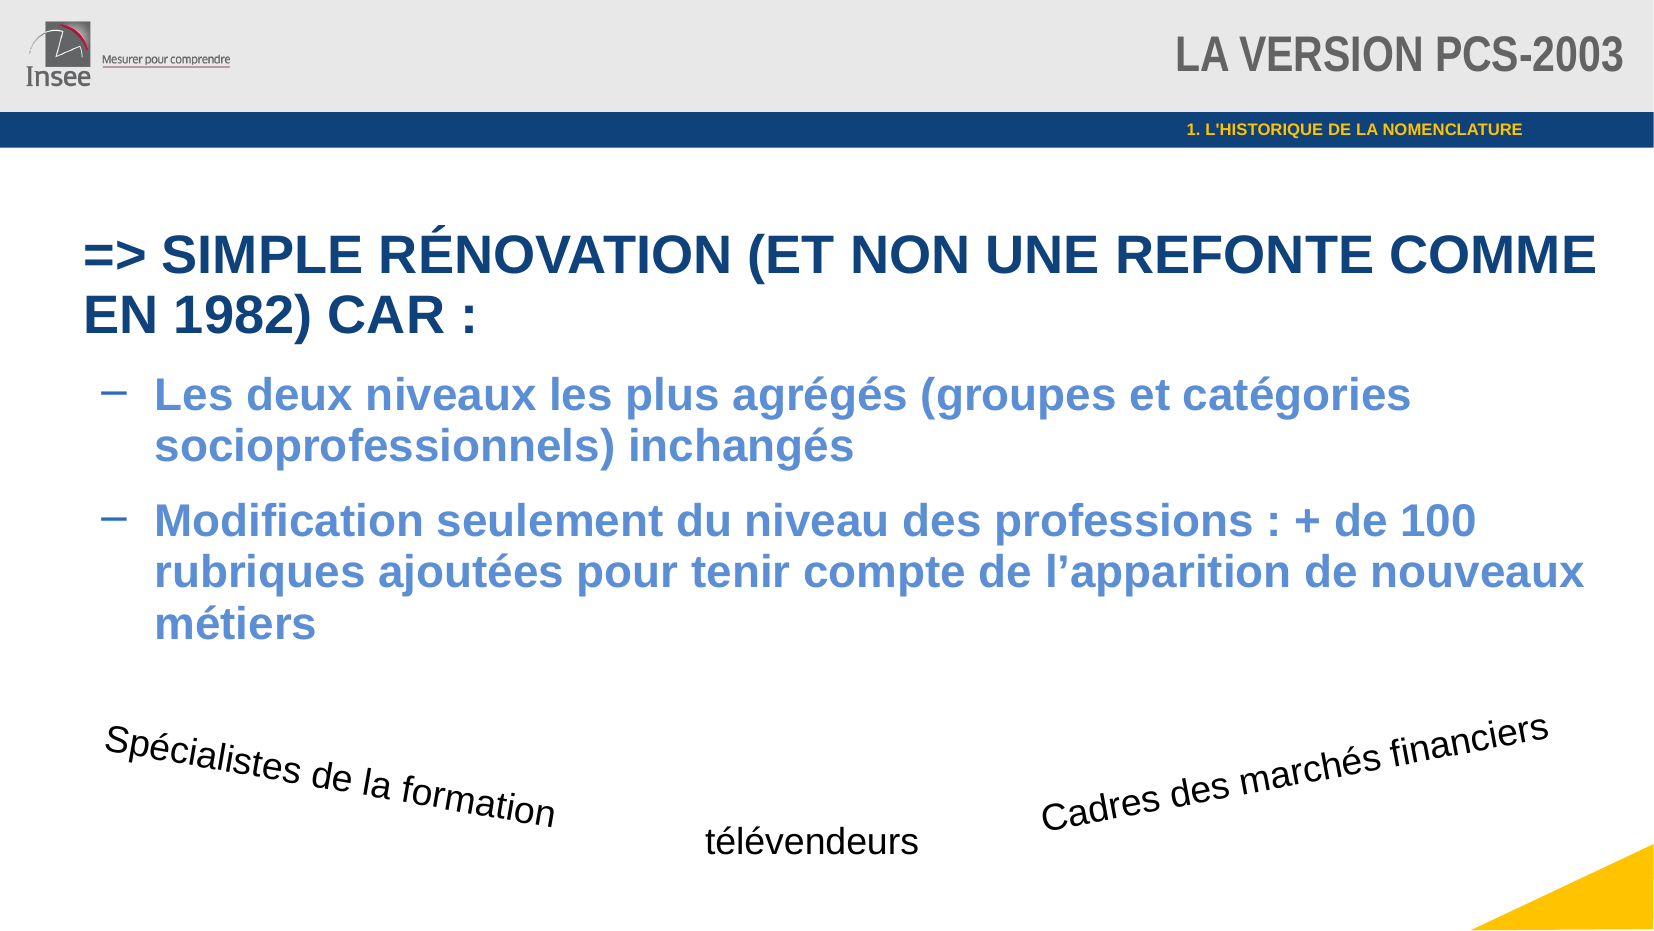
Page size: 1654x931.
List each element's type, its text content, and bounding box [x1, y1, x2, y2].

picture [23, 0, 230, 89]
title La version pCS-2003 [265, 0, 1625, 107]
list => simple rénovation (et non une refonte comme en 1982) car : Les deux niveaux les plus agrégés (groupes et catégories socioprofessionnels) inchangés Modification seulement du niveau des professions : + de 100 rubriques ajoutées pour tenir compte de l’apparition de nouveaux métiers [12, 224, 1630, 873]
text_box télévendeurs [649, 797, 975, 886]
text_box Spécialistes de la formation [92, 695, 569, 859]
text_box Cadres des marchés financiers [1026, 681, 1563, 863]
